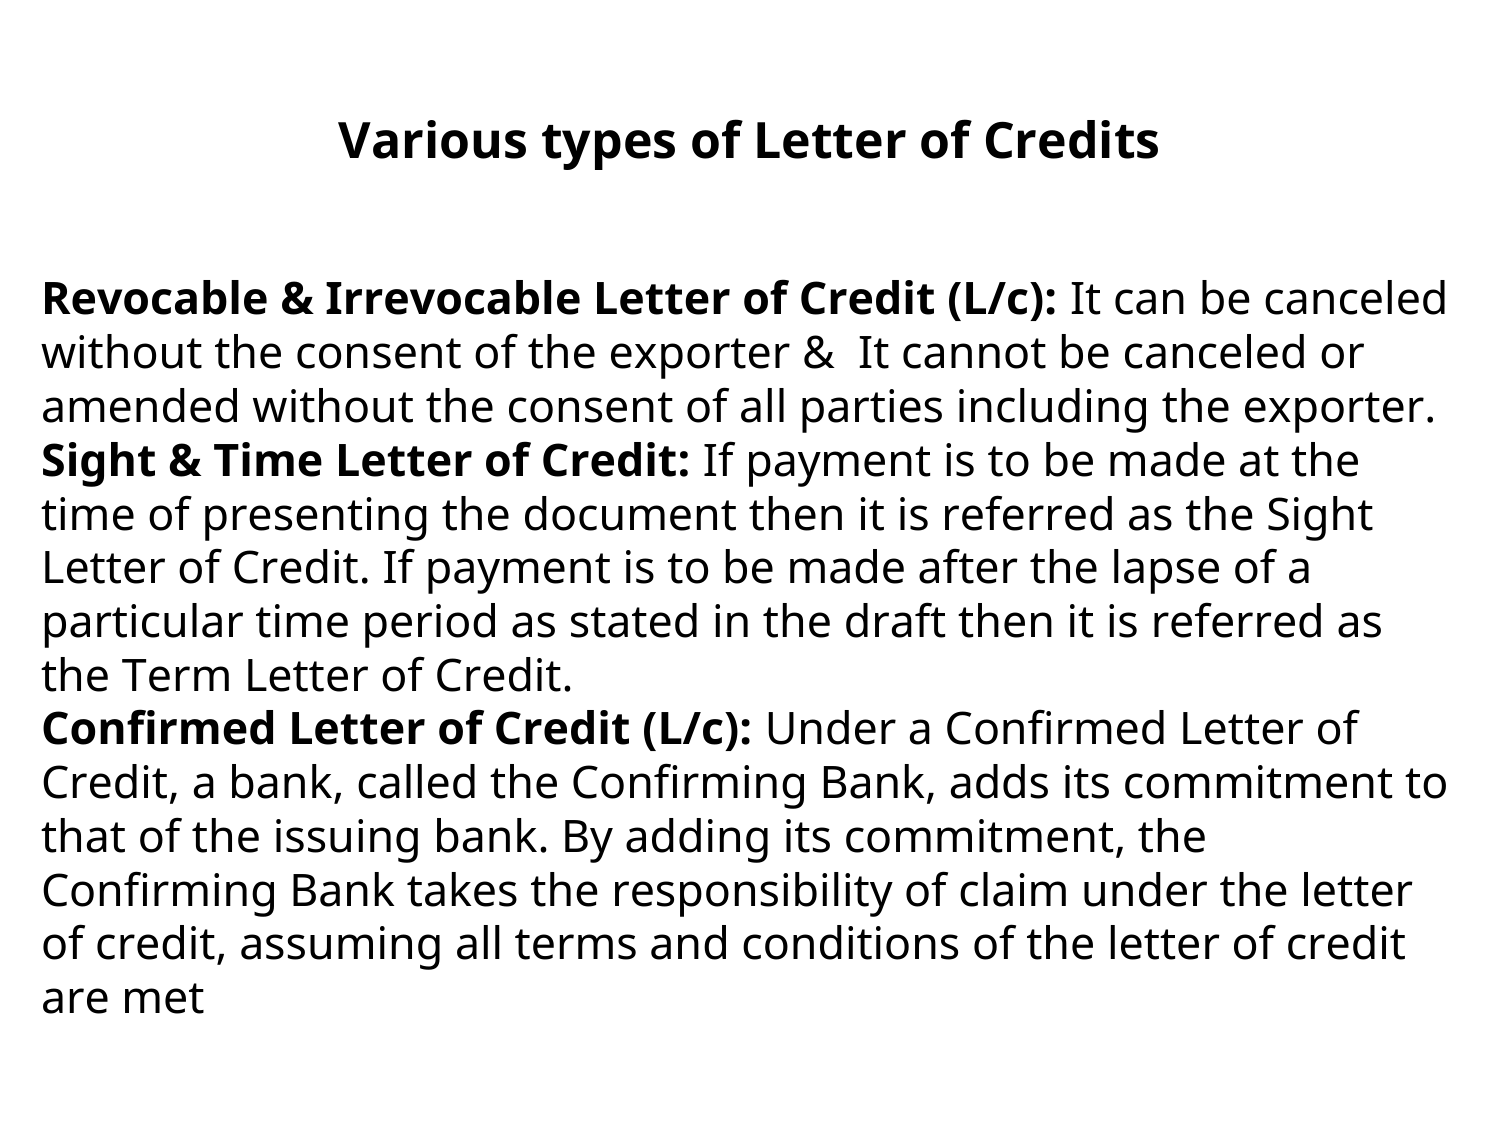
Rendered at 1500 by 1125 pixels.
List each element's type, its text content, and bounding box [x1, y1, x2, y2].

list Revocable & Irrevocable Letter of Credit (L/c): It can be canceled without the consent of the exporter & It cannot be canceled or amended without the consent of all parties including the exporter. Sight & Time Letter of Credit: If payment is to be made at the time of presenting the document then it is referred as the Sight Letter of Credit. If payment is to be made after the lapse of a particular time period as stated in the draft then it is referred as the Term Letter of Credit. Confirmed Letter of Credit (L/c): Under a Confirmed Letter of Credit, a bank, called the Confirming Bank, adds its commitment to that of the issuing bank. By adding its commitment, the Confirming Bank takes the responsibility of claim under the letter of credit, assuming all terms and conditions of the letter of credit are met [26, 262, 1469, 1073]
title Various types of Letter of Credits [75, 45, 1425, 233]
